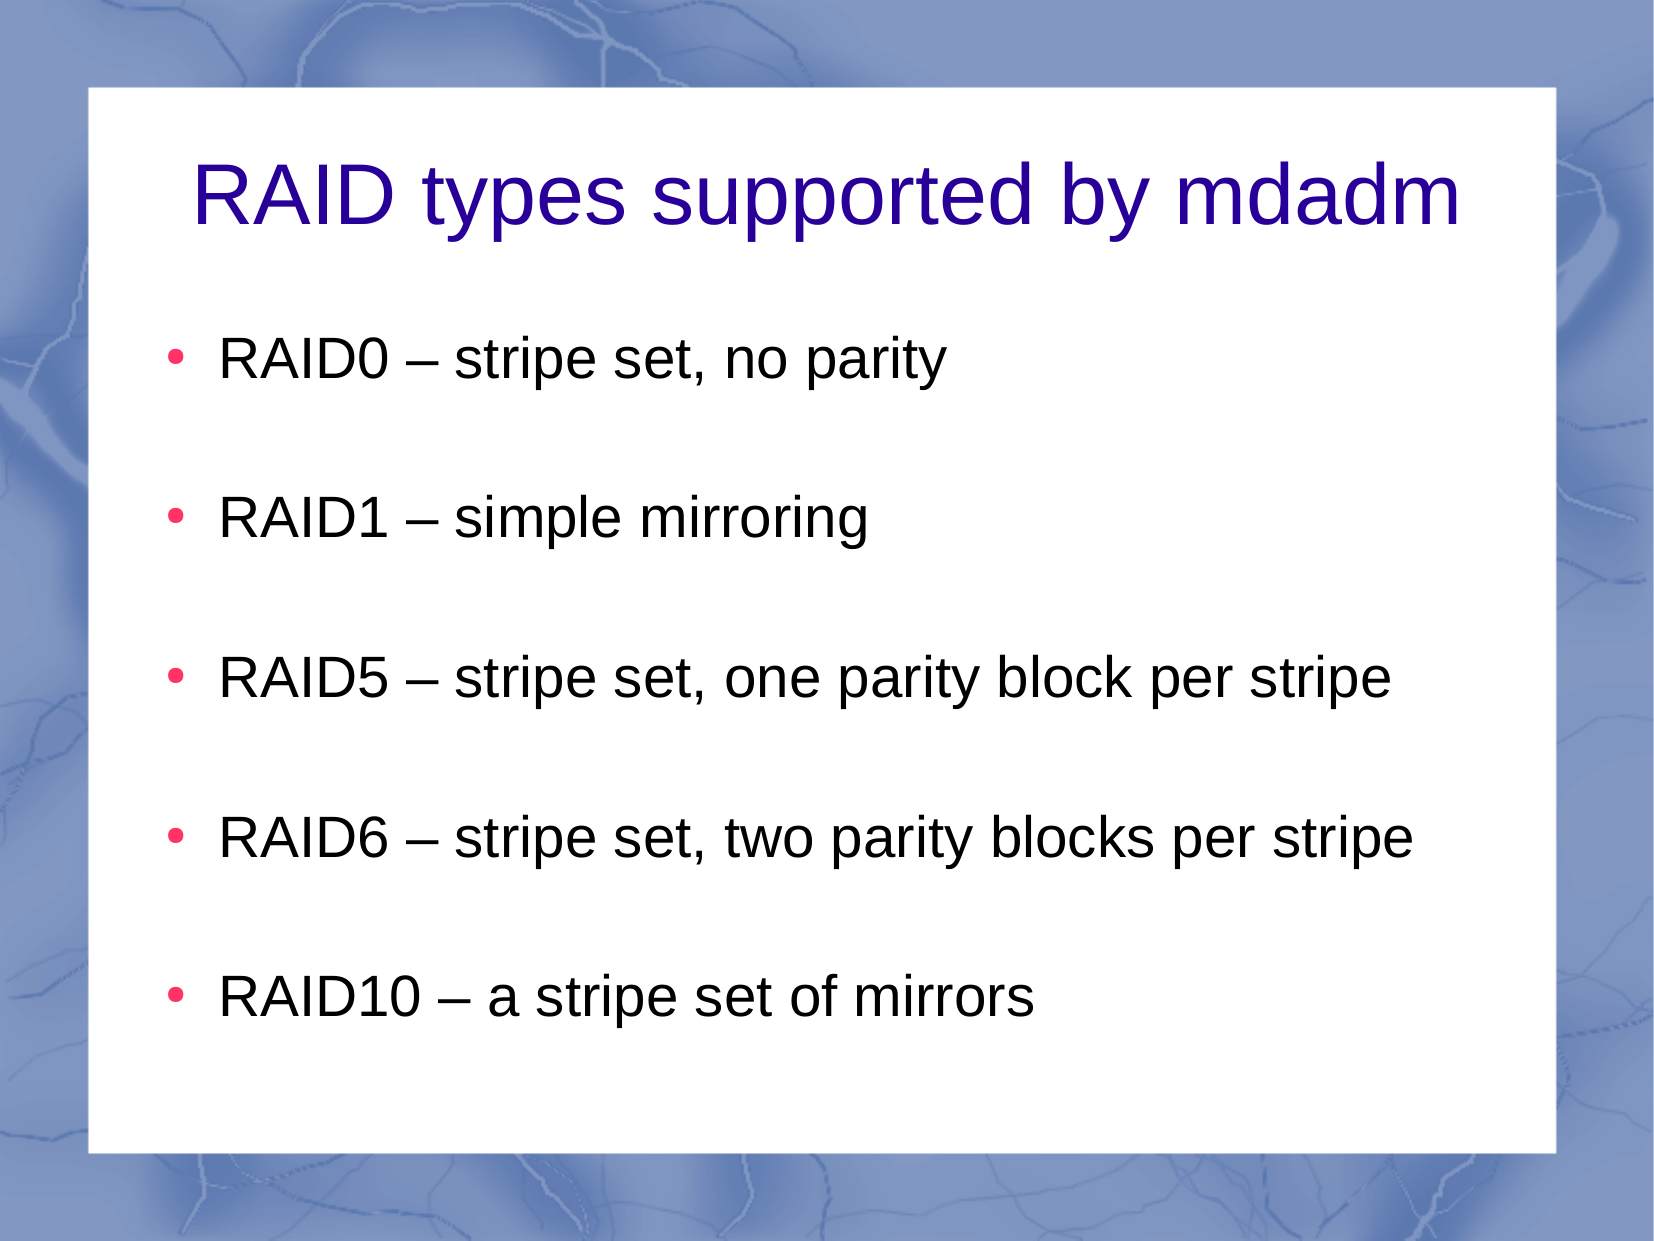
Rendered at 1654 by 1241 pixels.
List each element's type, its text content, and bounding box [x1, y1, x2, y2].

list RAID0 – stripe set, no parity RAID1 – simple mirroring RAID5 – stripe set, one parity block per stripe RAID6 – stripe set, two parity blocks per stripe RAID10 – a stripe set of mirrors [147, 325, 1506, 1232]
title RAID types supported by mdadm [118, 90, 1536, 298]
picture [0, 0, 1654, 1241]
